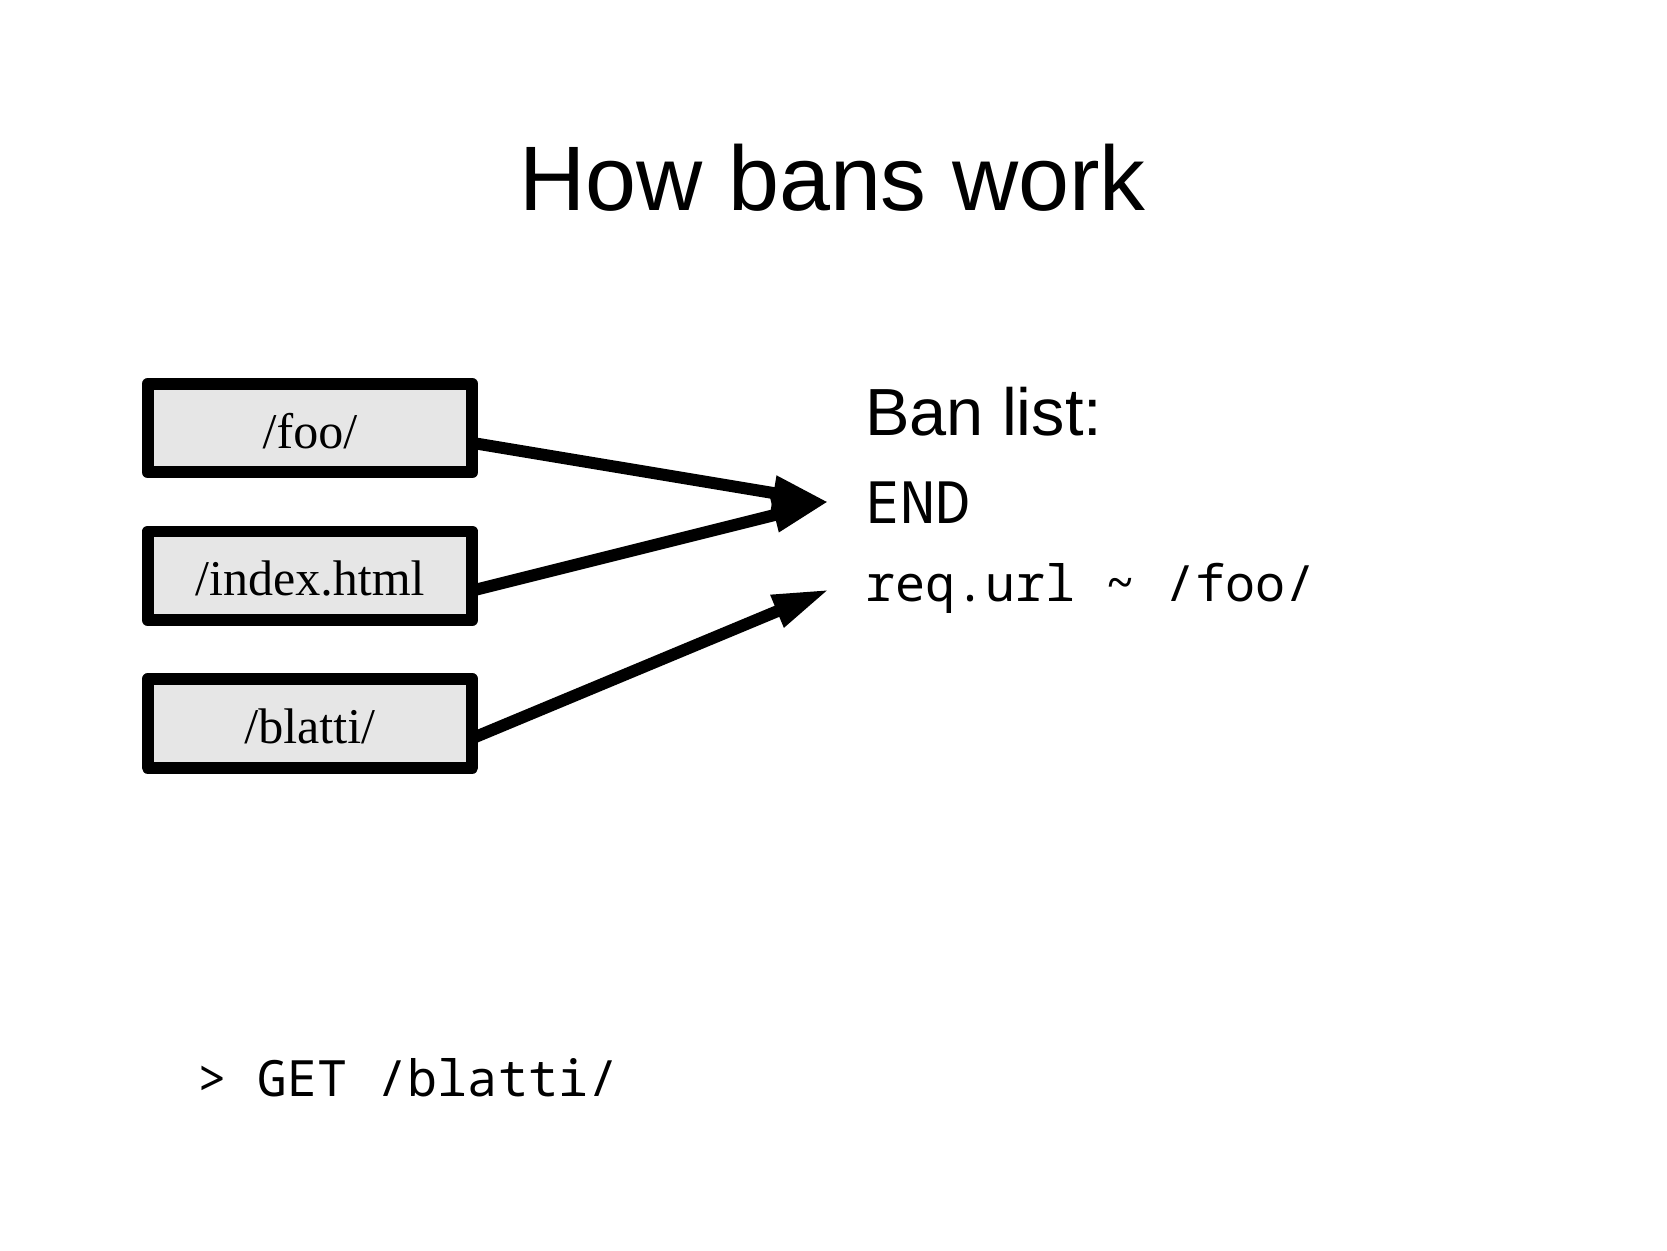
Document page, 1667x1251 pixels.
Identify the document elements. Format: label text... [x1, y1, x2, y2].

text_box > GET /blatti/ [177, 1033, 1595, 1121]
text_box /index.html [147, 531, 473, 621]
list Ban list: END req.url ~ /foo/ [850, 360, 1542, 1033]
title How bans work [124, 110, 1541, 319]
text_box /foo/ [147, 383, 473, 473]
text_box /blatti/ [147, 679, 473, 768]
